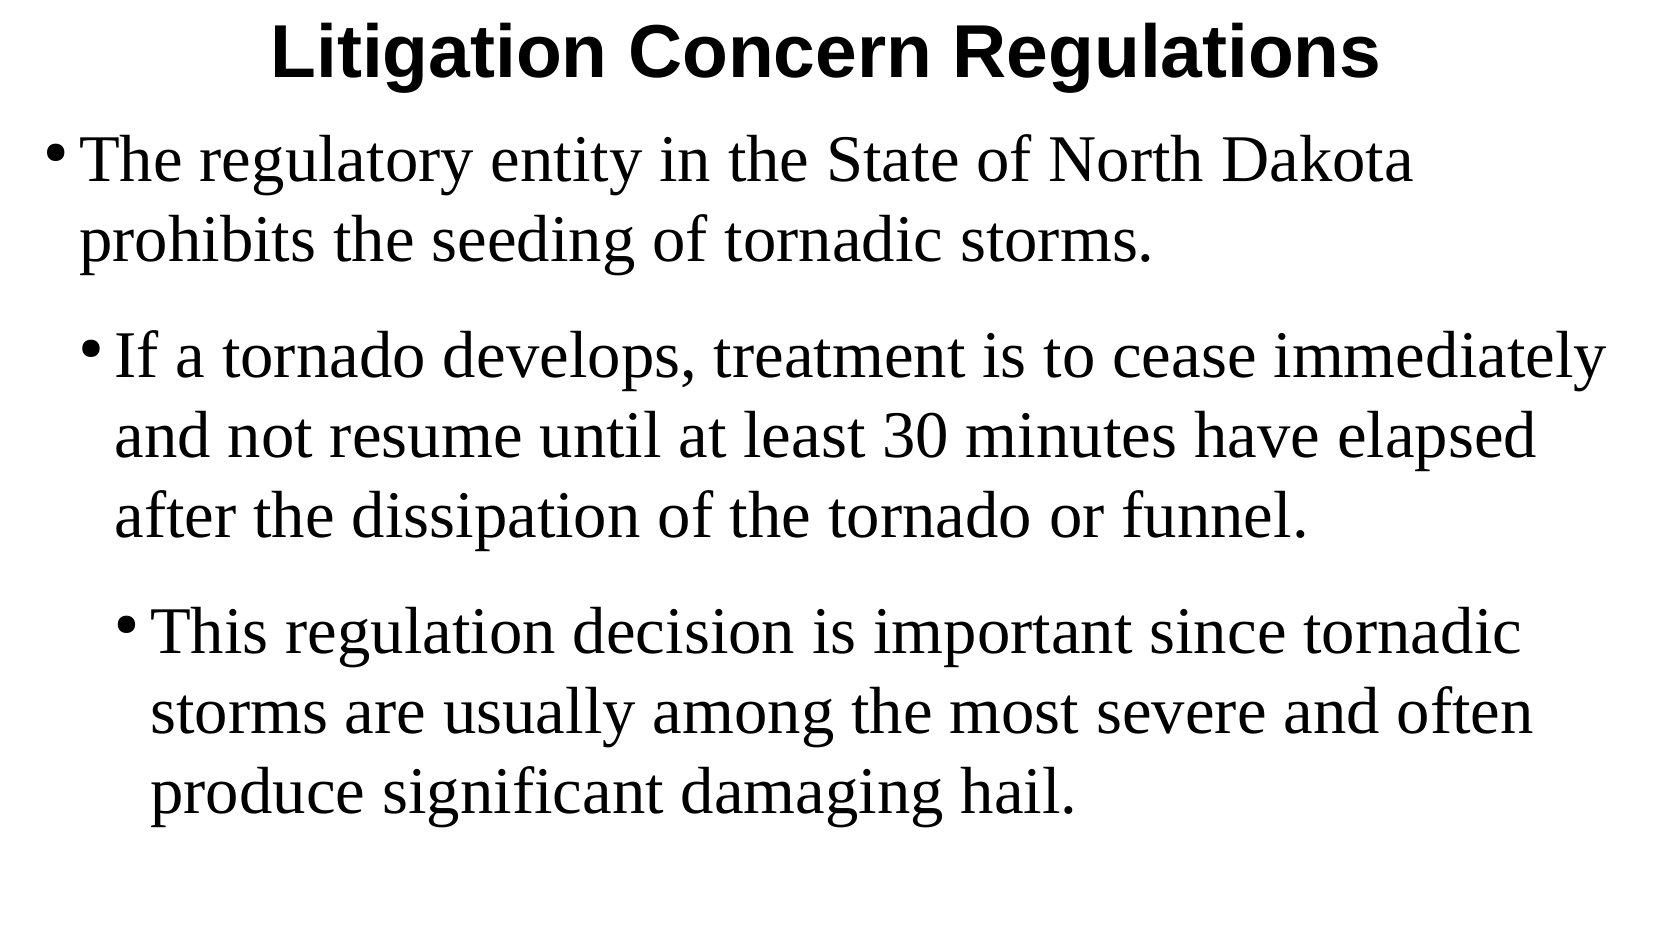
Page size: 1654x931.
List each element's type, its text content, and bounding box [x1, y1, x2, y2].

title Litigation Concern Regulations [0, 0, 1654, 106]
text_box The regulatory entity in the State of North Dakota prohibits the seeding of tornadic storms. If a tornado develops, treatment is to cease immediately and not resume until at least 30 minutes have elapsed after the dissipation of the tornado or funnel. This regulation decision is important since tornadic storms are usually among the most severe and often produce significant damaging hail. [29, 107, 1630, 835]
